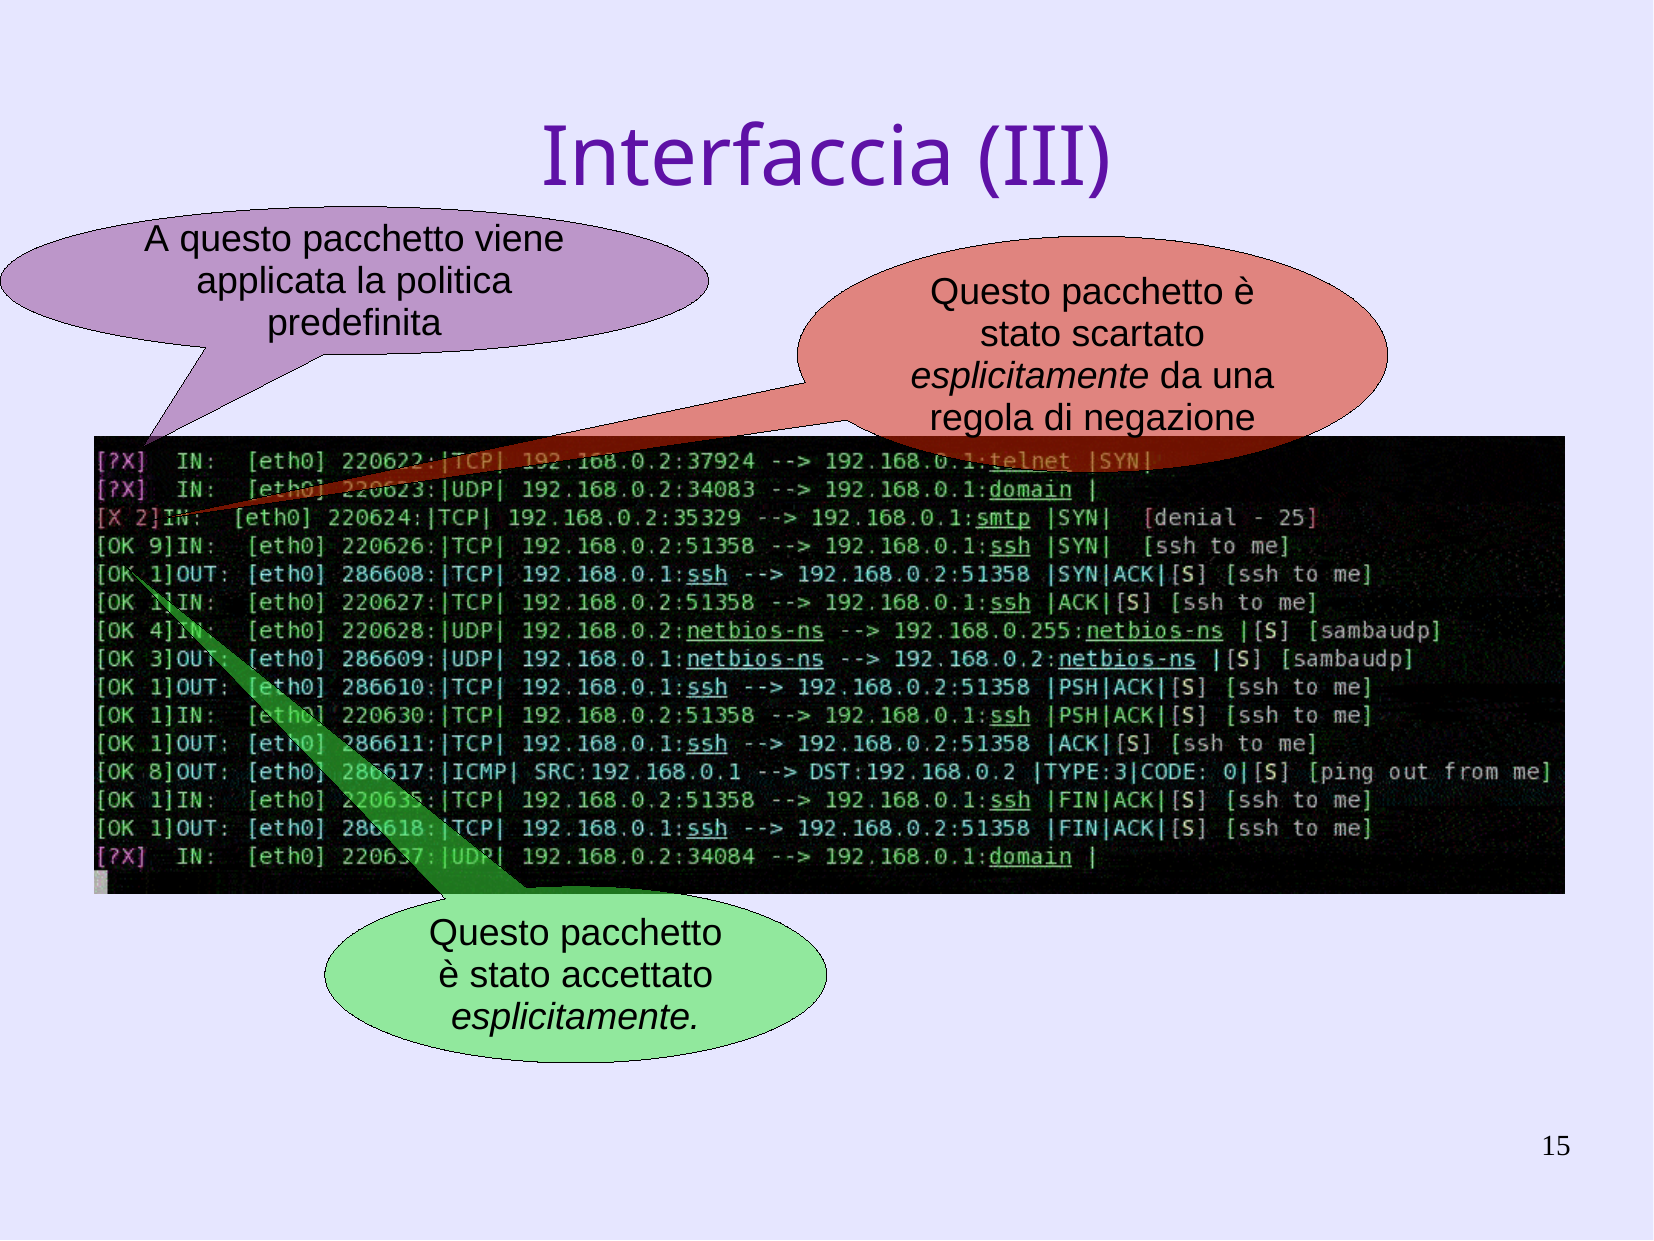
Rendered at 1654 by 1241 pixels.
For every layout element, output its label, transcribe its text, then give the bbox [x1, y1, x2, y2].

text_box A questo pacchetto viene applicata la politica predefinita [0, 206, 709, 448]
picture [94, 436, 1565, 894]
text_box Questo pacchetto è stato scartato esplicitamente da una regola di negazione [148, 236, 1388, 521]
title Interfaccia (III) [82, 49, 1571, 257]
text_box Questo pacchetto è stato accettato esplicitamente. [124, 564, 827, 1063]
